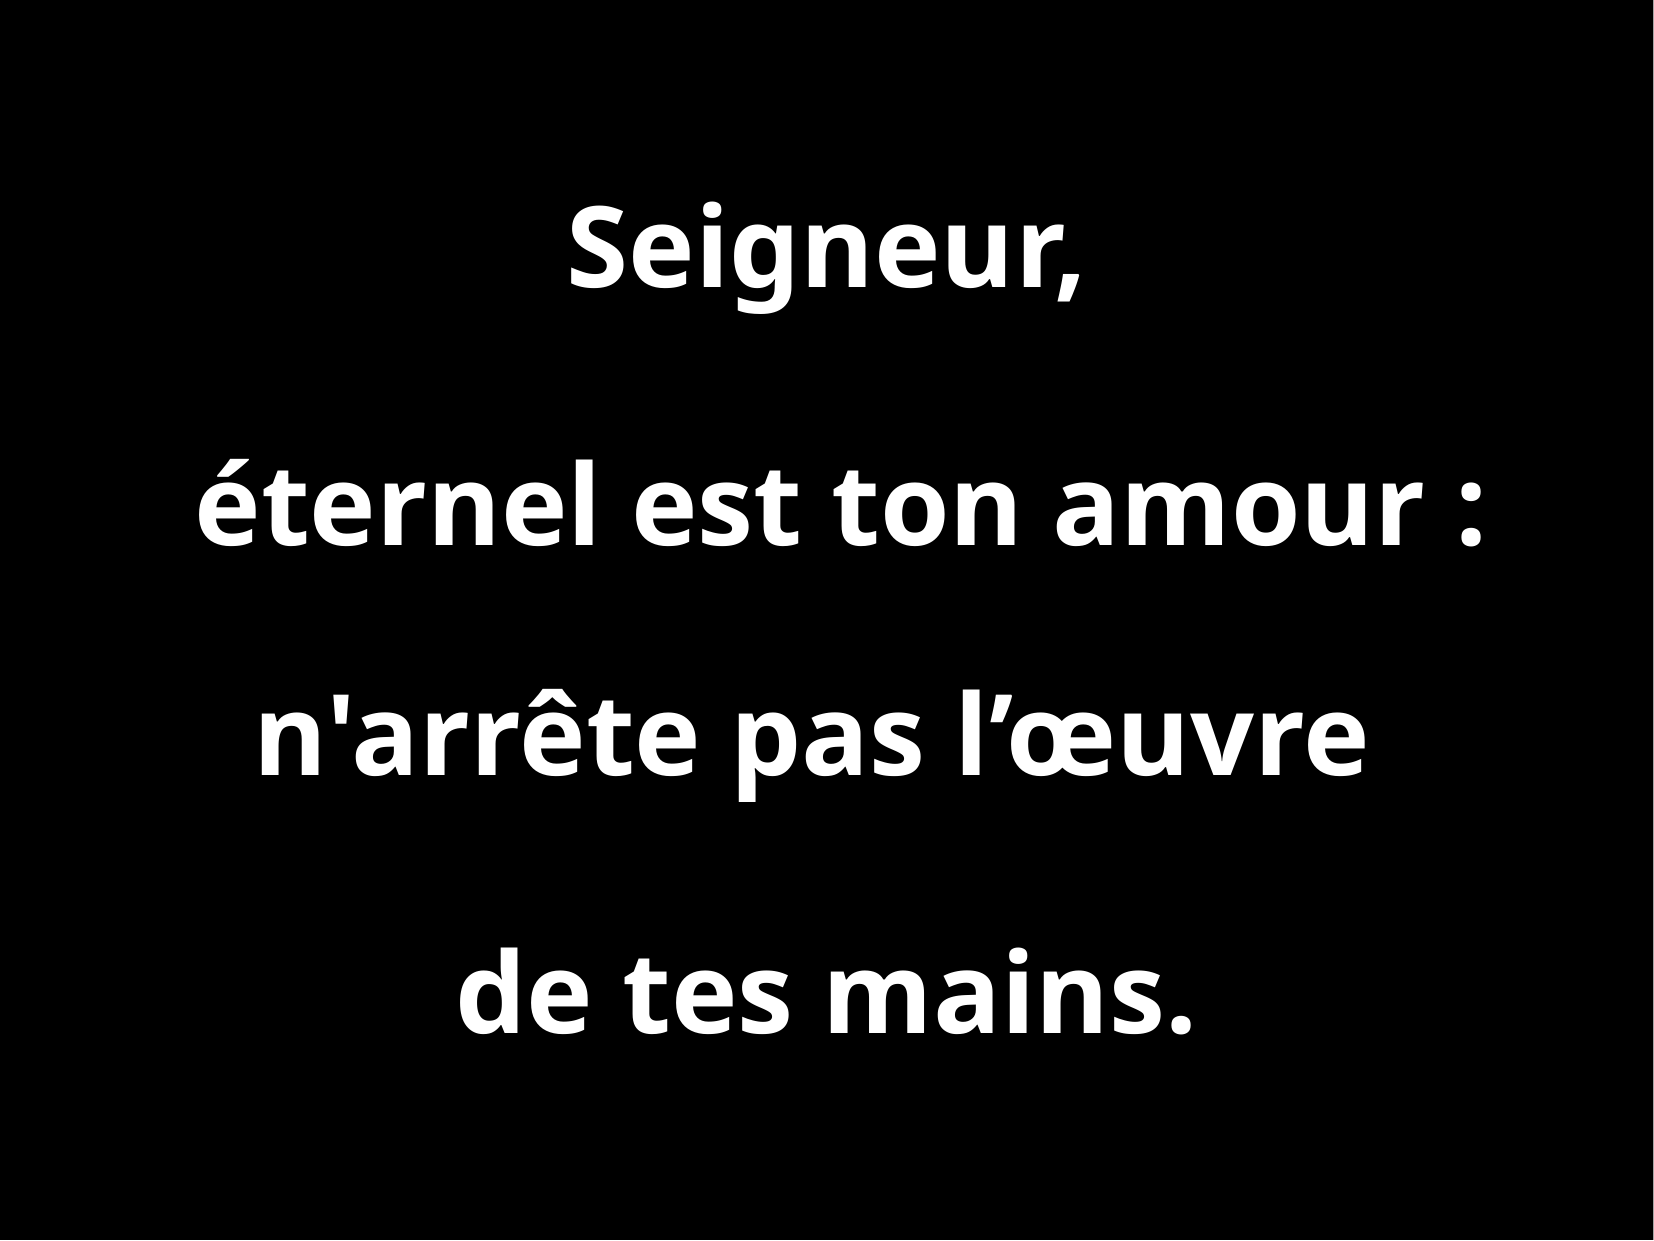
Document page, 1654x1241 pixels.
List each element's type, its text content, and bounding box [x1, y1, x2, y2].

subtitle Seigneur, éternel est ton amour : n'arrête pas l’œuvre de tes mains. [82, 49, 1571, 1108]
